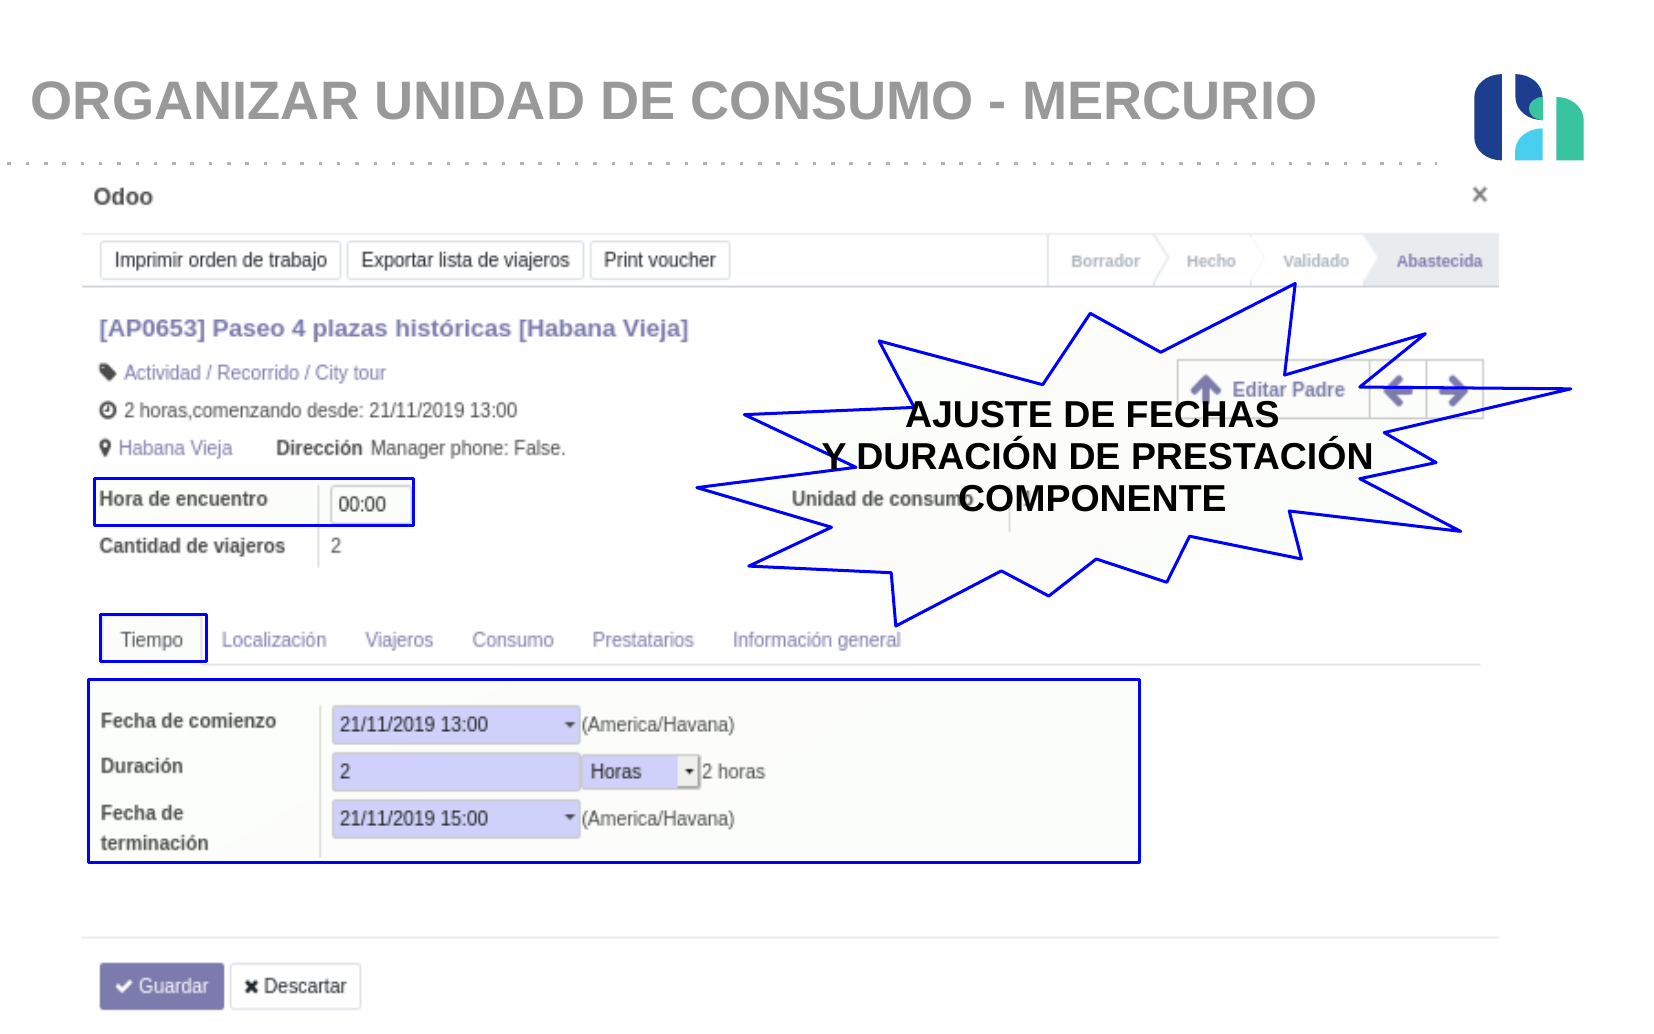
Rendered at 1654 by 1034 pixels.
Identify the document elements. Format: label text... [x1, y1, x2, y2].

picture [1474, 74, 1584, 161]
text_box [100, 614, 207, 662]
picture [82, 177, 1499, 1016]
text_box [88, 679, 1140, 863]
picture [836, 459, 853, 469]
text_box [94, 478, 414, 526]
text_box ORGANIZAR UNIDAD DE CONSUMO - MERCURIO [30, 59, 1335, 142]
text_box AJUSTE DE FECHAS Y DURACIÓN DE PRESTACIÓN COMPONENTE [696, 283, 1571, 627]
